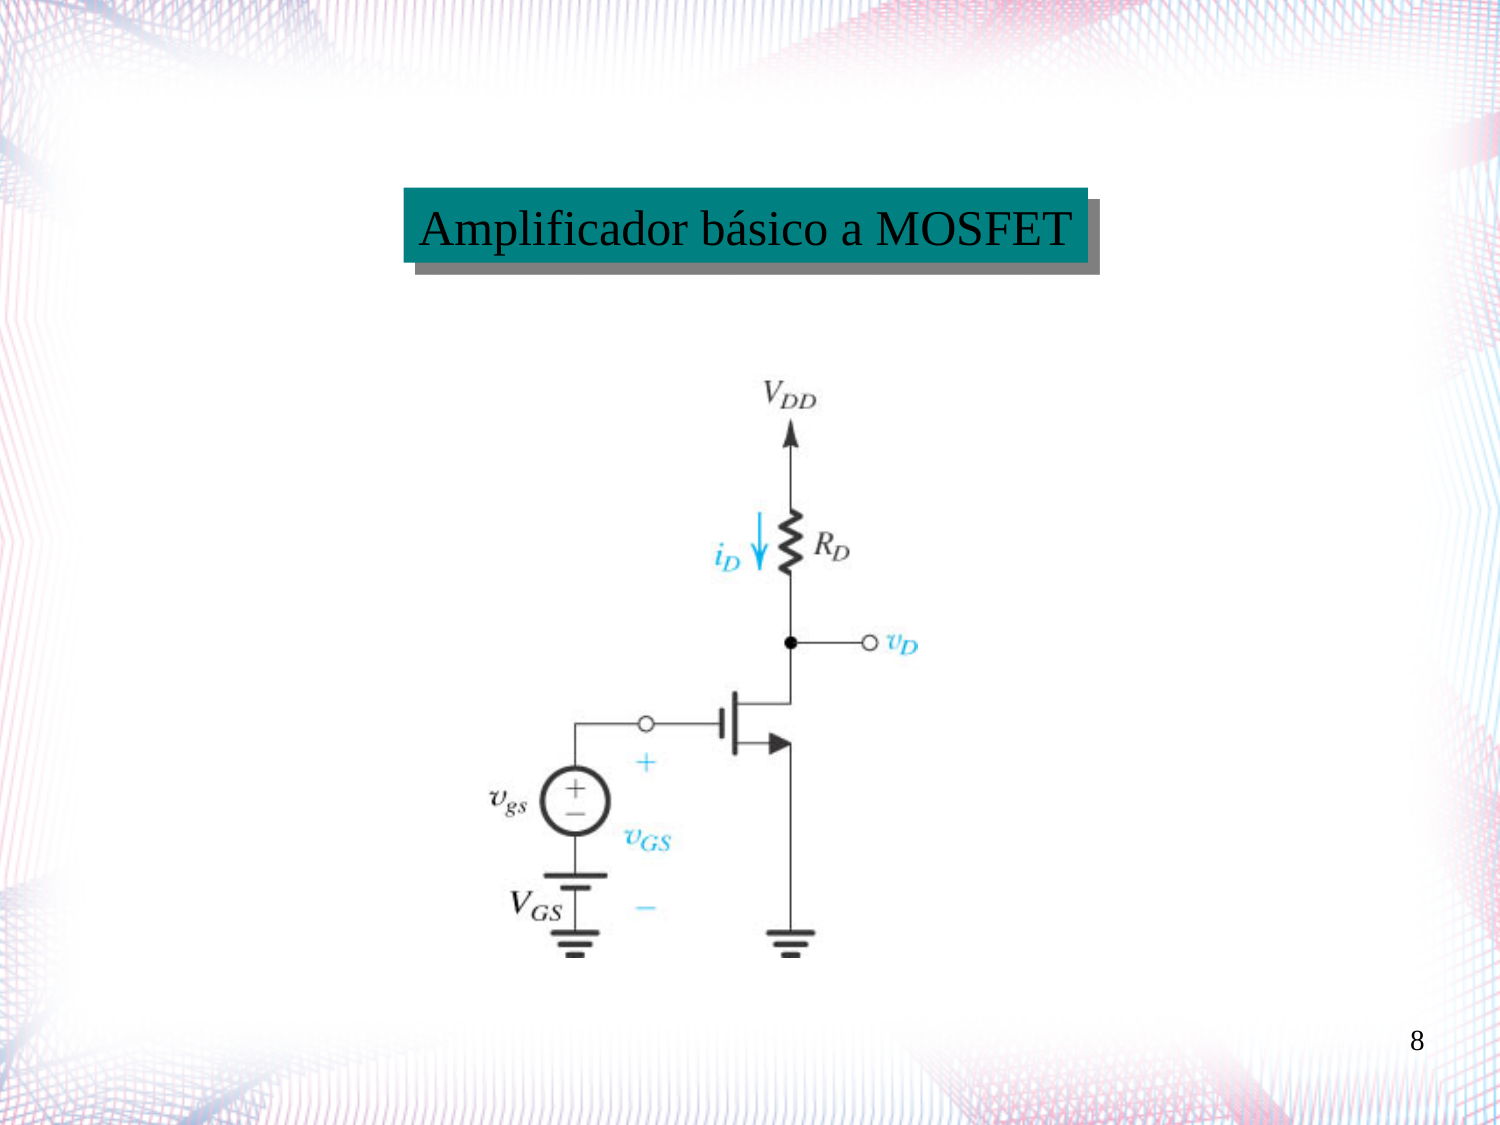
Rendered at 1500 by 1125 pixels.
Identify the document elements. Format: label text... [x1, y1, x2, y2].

text_box Amplificador básico a MOSFET [403, 187, 1088, 263]
picture [0, 0, 1500, 1125]
